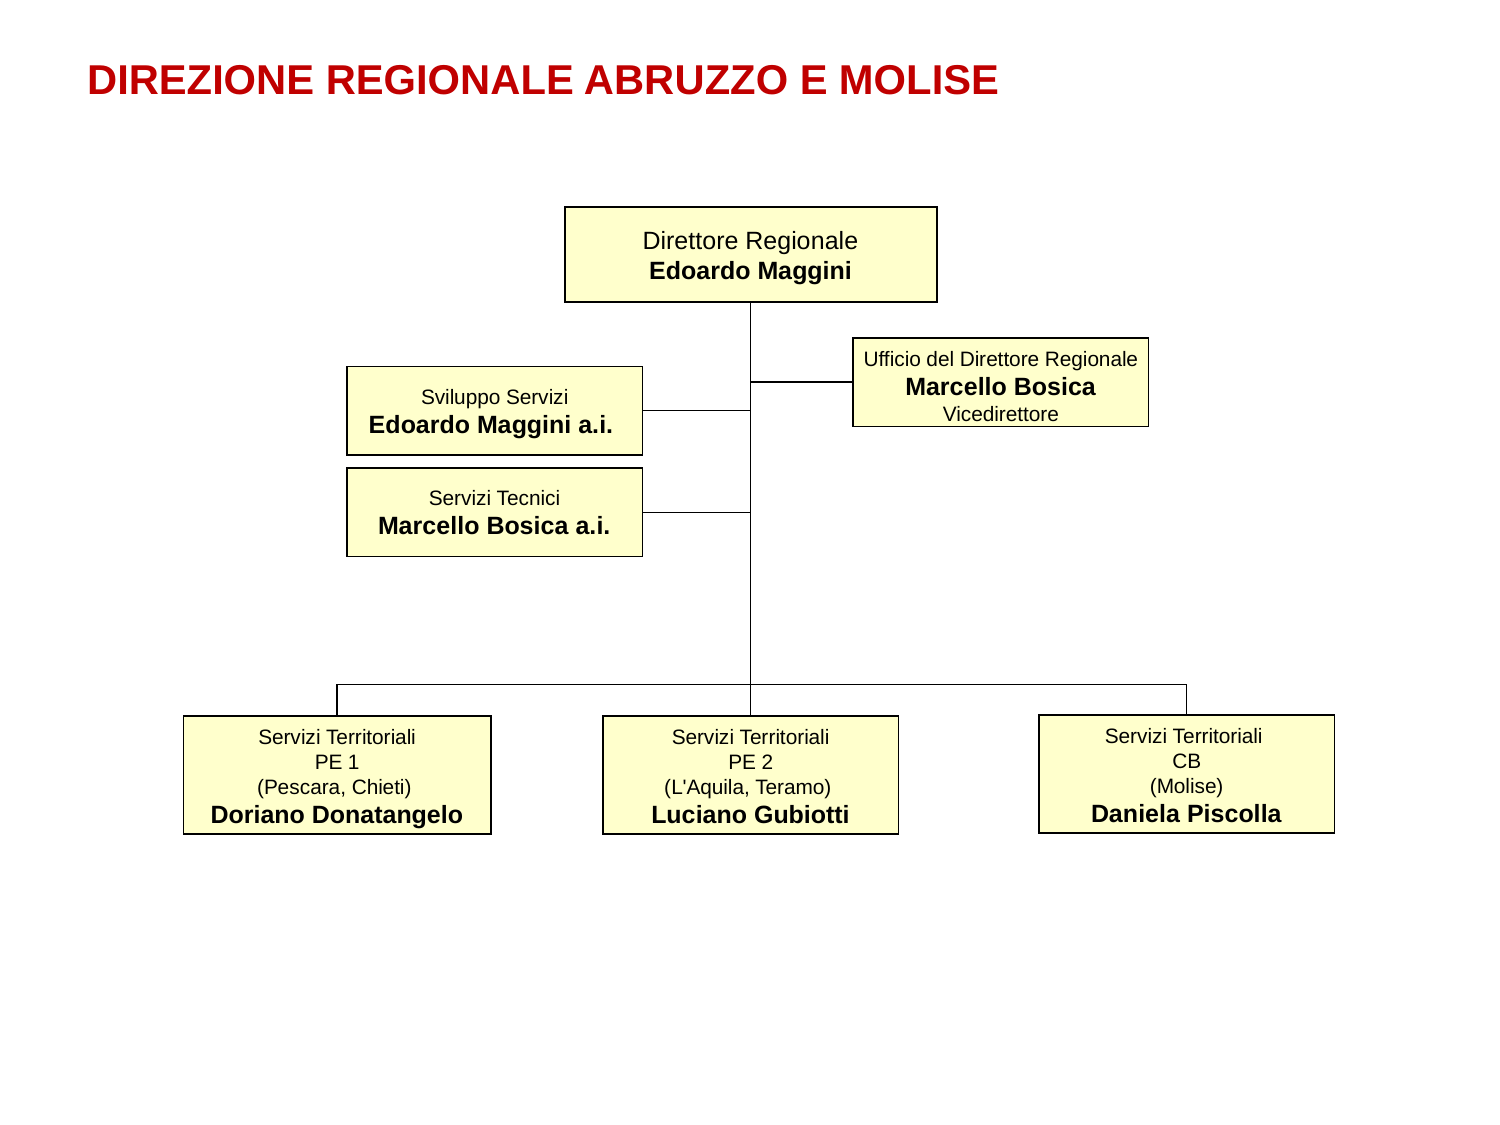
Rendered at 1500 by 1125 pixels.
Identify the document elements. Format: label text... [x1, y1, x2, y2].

text_box Direttore Regionale Edoardo Maggini [565, 207, 937, 302]
text_box Ufficio del Direttore Regionale Marcello Bosica Vicedirettore [853, 338, 1149, 426]
text_box Sviluppo Servizi Edoardo Maggini a.i. [347, 366, 642, 455]
text_box Servizi Tecnici Marcello Bosica a.i. [347, 468, 642, 557]
text_box Servizi Territoriali CB (Molise) Daniela Piscolla [1039, 715, 1334, 833]
text_box Servizi Territoriali PE 2 (L'Aquila, Teramo) Luciano Gubiotti [603, 716, 898, 834]
text_box Servizi Territoriali PE 1 (Pescara, Chieti) Doriano Donatangelo [184, 716, 491, 834]
text_box DIREZIONE REGIONALE ABRUZZO E MOLISE [72, 45, 1462, 128]
